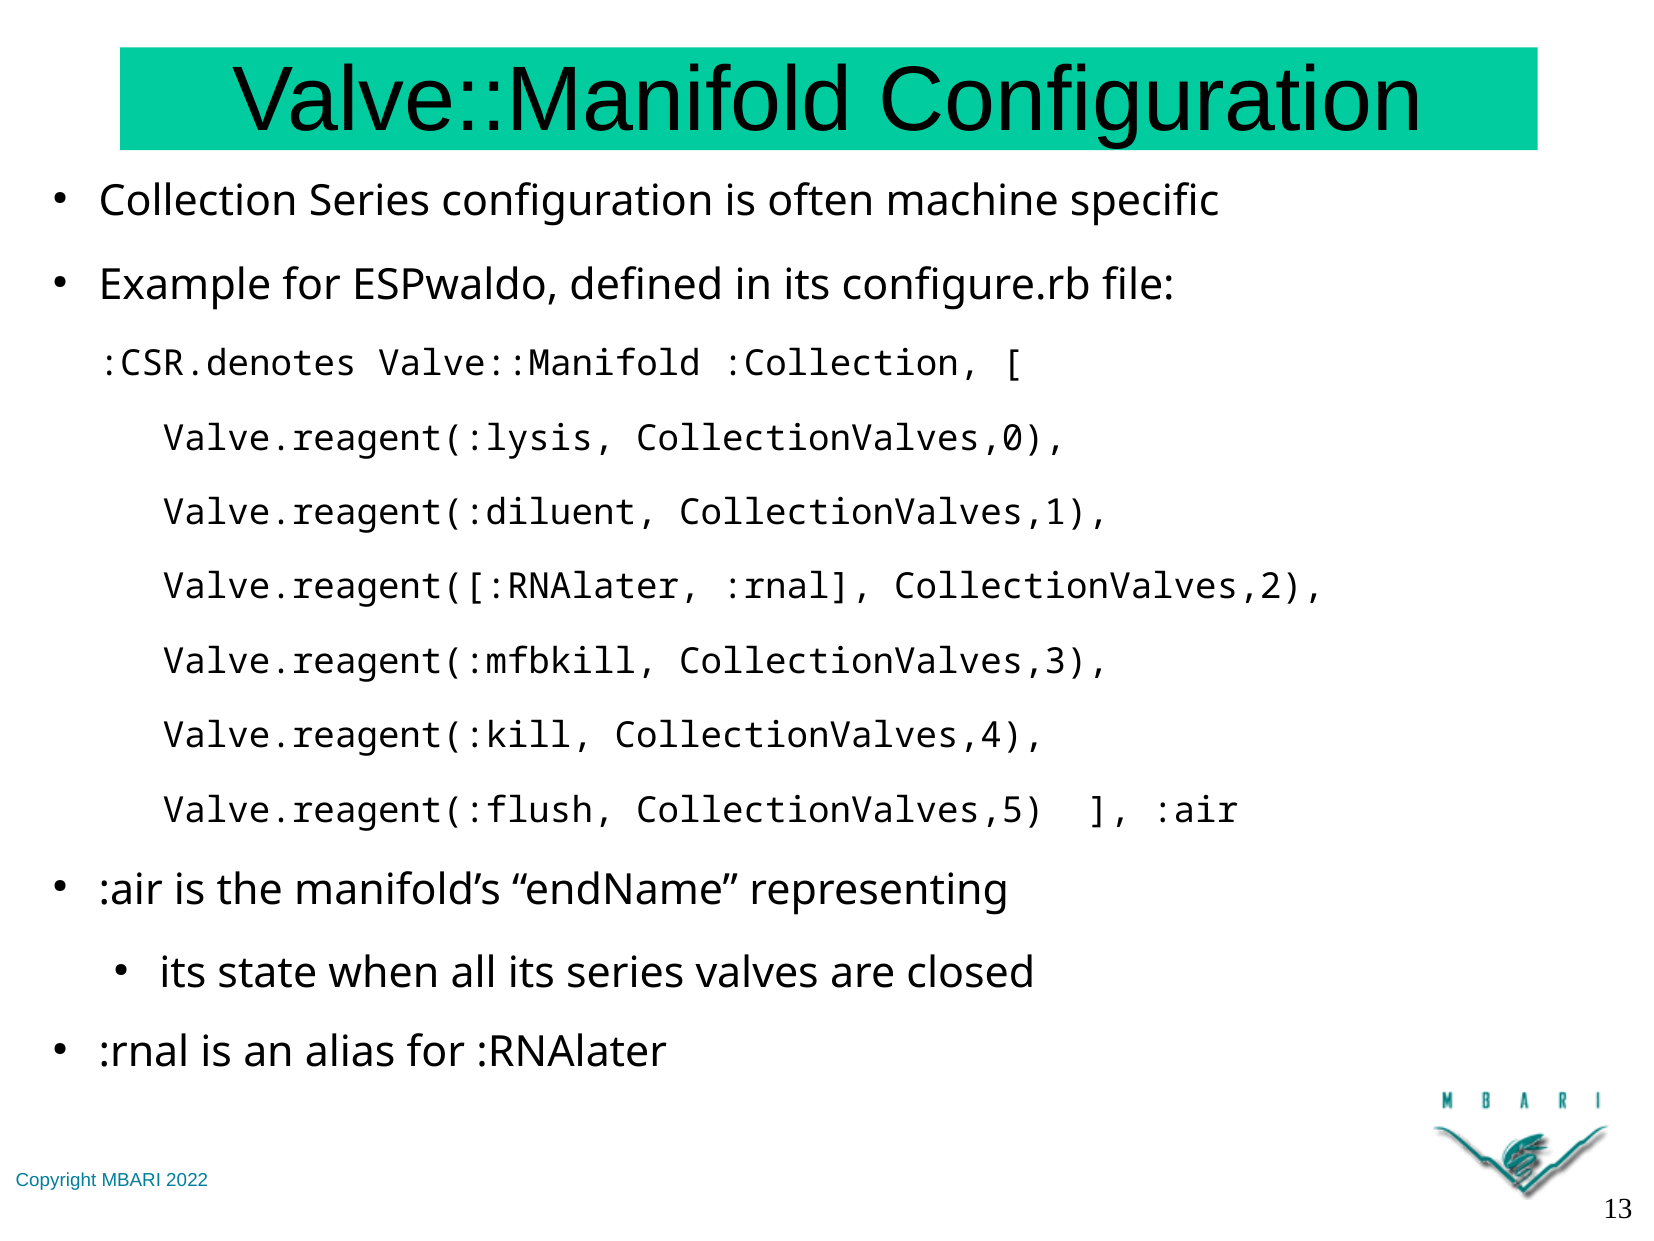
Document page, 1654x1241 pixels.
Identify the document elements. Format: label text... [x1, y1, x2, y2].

list Collection Series configuration is often machine specific Example for ESPwaldo, defined in its configure.rb file: :CSR.denotes Valve::Manifold :Collection, [ Valve.reagent(:lysis, CollectionValves,0), Valve.reagent(:diluent, CollectionValves,1), Valve.reagent([:RNAlater, :rnal], CollectionValves,2), Valve.reagent(:mfbkill, CollectionValves,3), Valve.reagent(:kill, CollectionValves,4), Valve.reagent(:flush, CollectionValves,5) ], :air :air is the manifold’s “endName” representing its state when all its series valves are closed :rnal is an alias for :RNAlater [37, 169, 1613, 1088]
picture [1426, 1091, 1613, 1200]
title Valve::Manifold Configuration [120, 47, 1538, 151]
